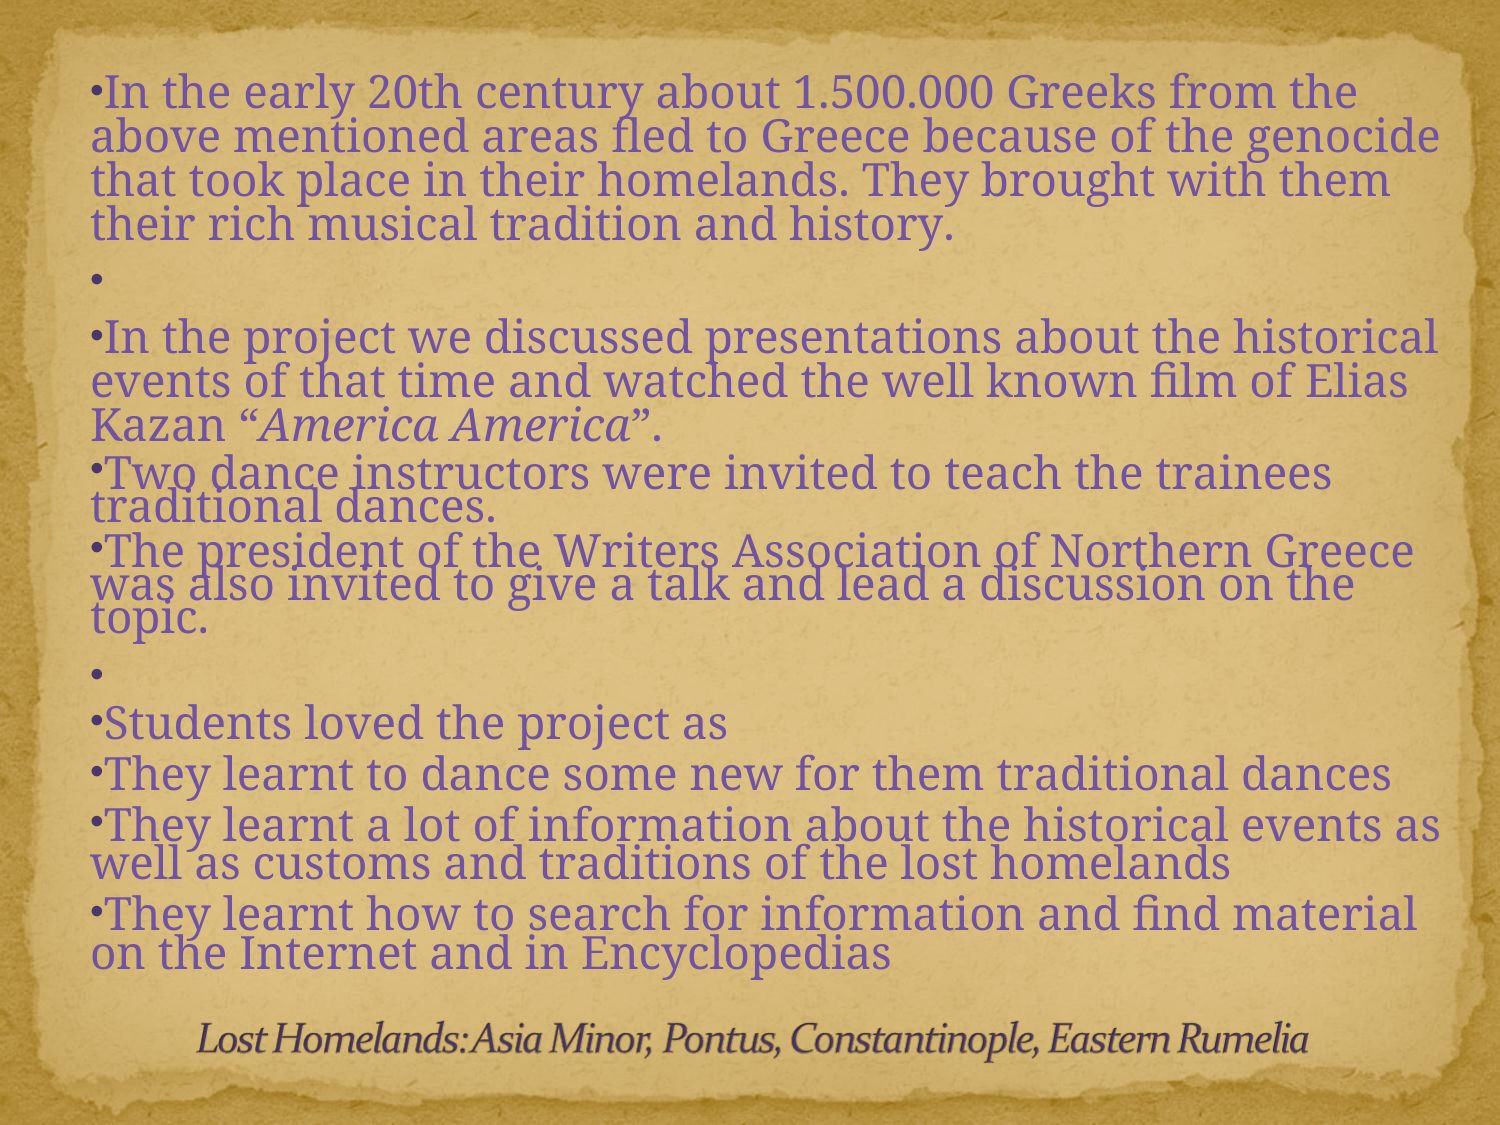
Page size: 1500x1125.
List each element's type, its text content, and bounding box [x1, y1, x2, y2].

list In the early 20th century about 1.500.000 Greeks from the above mentioned areas fled to Greece because of the genocide that took place in their homelands. They brought with them their rich musical tradition and history. In the project we discussed presentations about the historical events of that time and watched the well known film of Elias Kazan “America America”. Two dance instructors were invited to teach the trainees traditional dances. The president of the Writers Association of Northern Greece was also invited to give a talk and lead a discussion on the topic. Students loved the project as They learnt to dance some new for them traditional dances They learnt a lot of information about the historical events as well as customs and traditions of the lost homelands They learnt how to search for information and find material on the Internet and in Encyclopedias [75, 66, 1471, 1000]
picture [76, 986, 1429, 1072]
